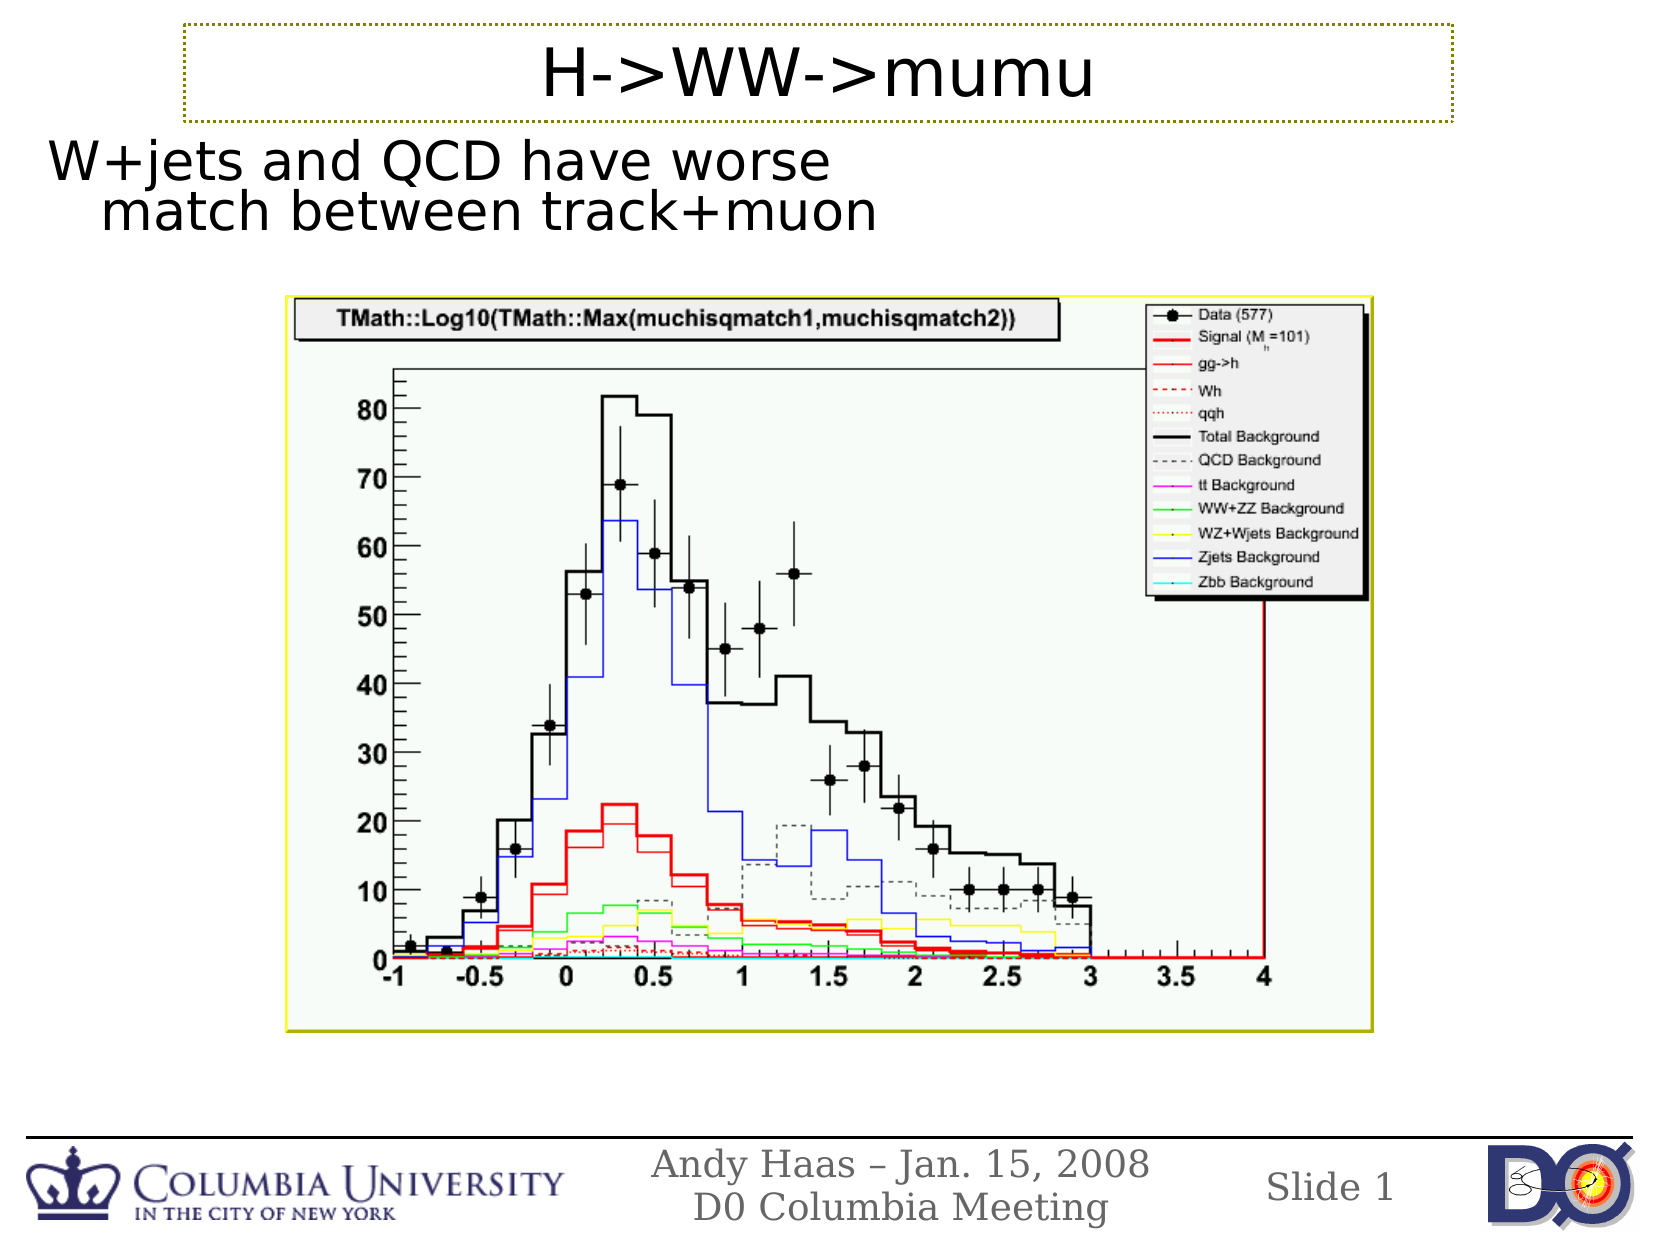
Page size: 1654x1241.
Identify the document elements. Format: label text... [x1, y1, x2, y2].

title H->WW->mumu [184, 24, 1453, 122]
picture [1479, 1140, 1639, 1233]
picture [285, 295, 1374, 1033]
picture [26, 1146, 565, 1220]
list W+jets and QCD have worse match between track+muon [30, 140, 914, 1125]
